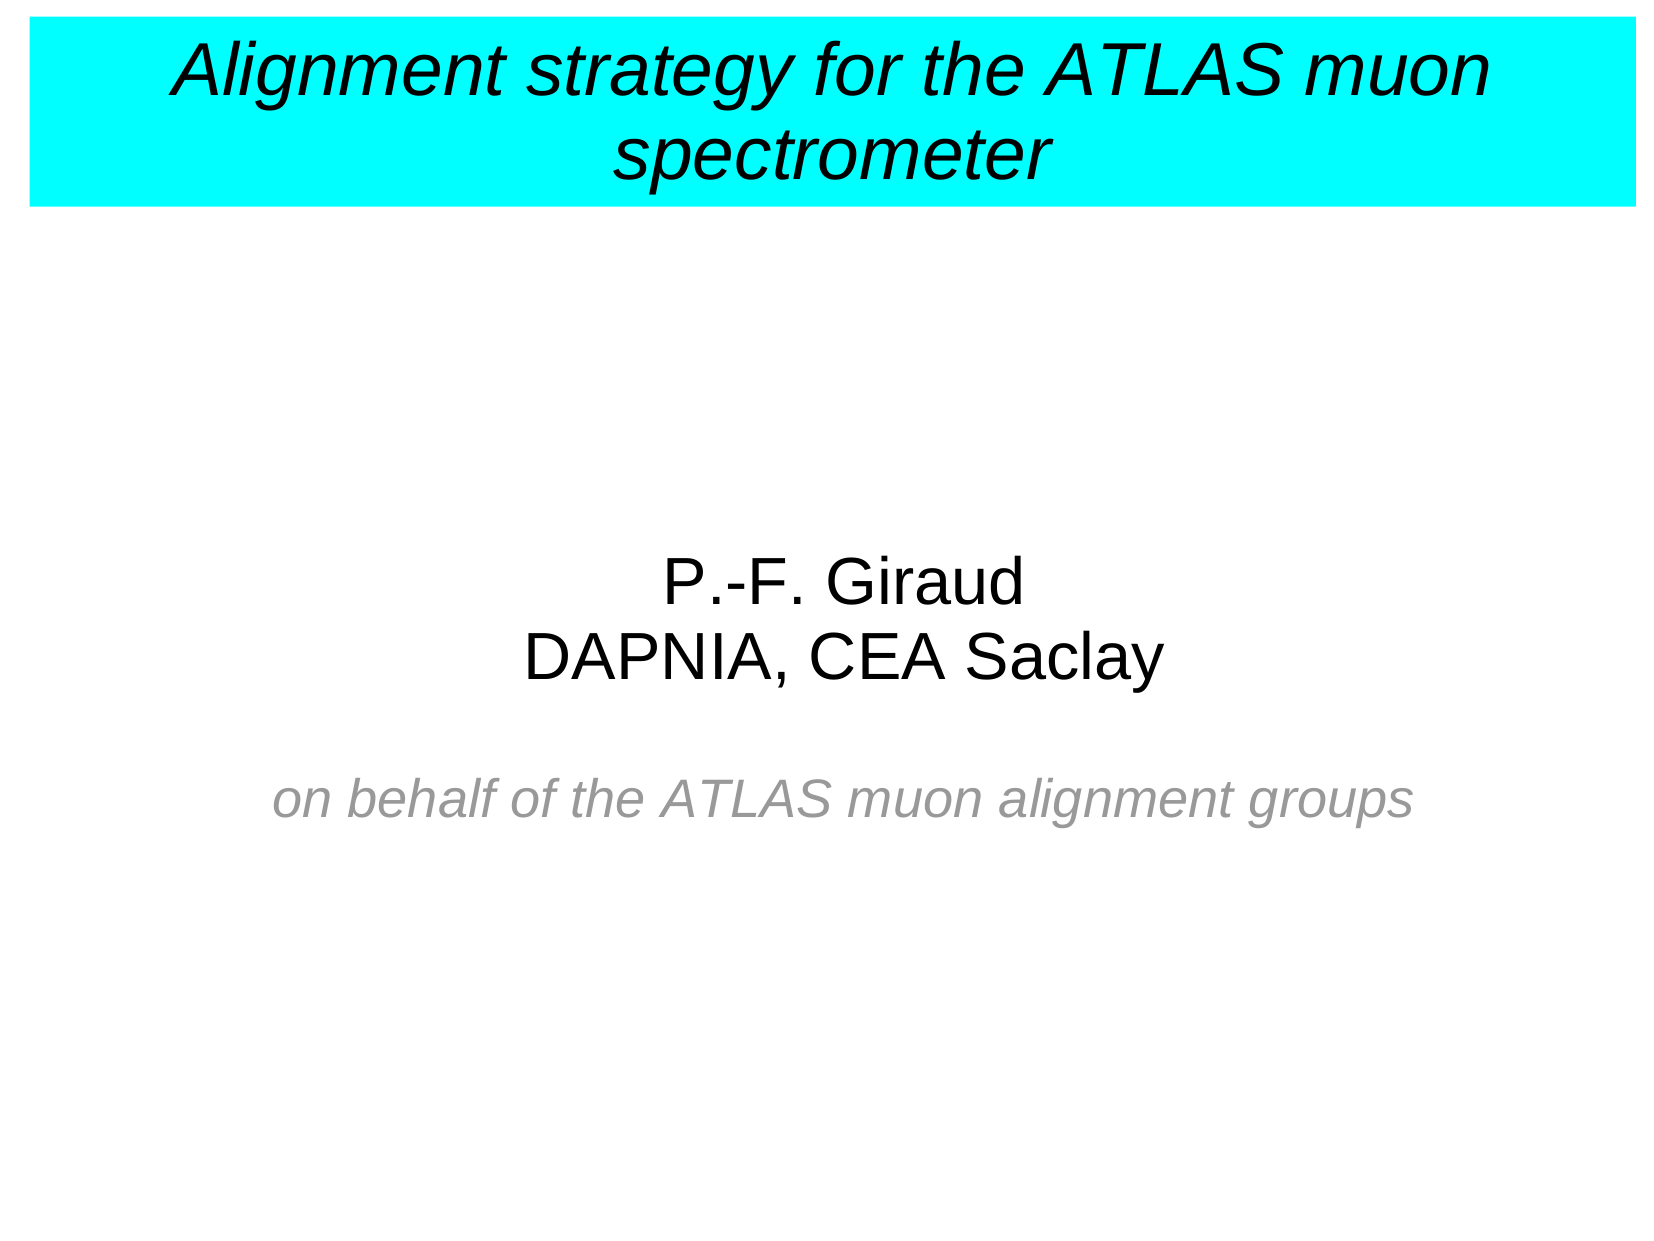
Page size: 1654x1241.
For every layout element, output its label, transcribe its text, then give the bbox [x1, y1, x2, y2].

title Alignment strategy for the ATLAS muon spectrometer [29, 16, 1636, 207]
subtitle P.-F. Giraud DAPNIA, CEA Saclay on behalf of the ATLAS muon alignment groups [23, 236, 1630, 1137]
